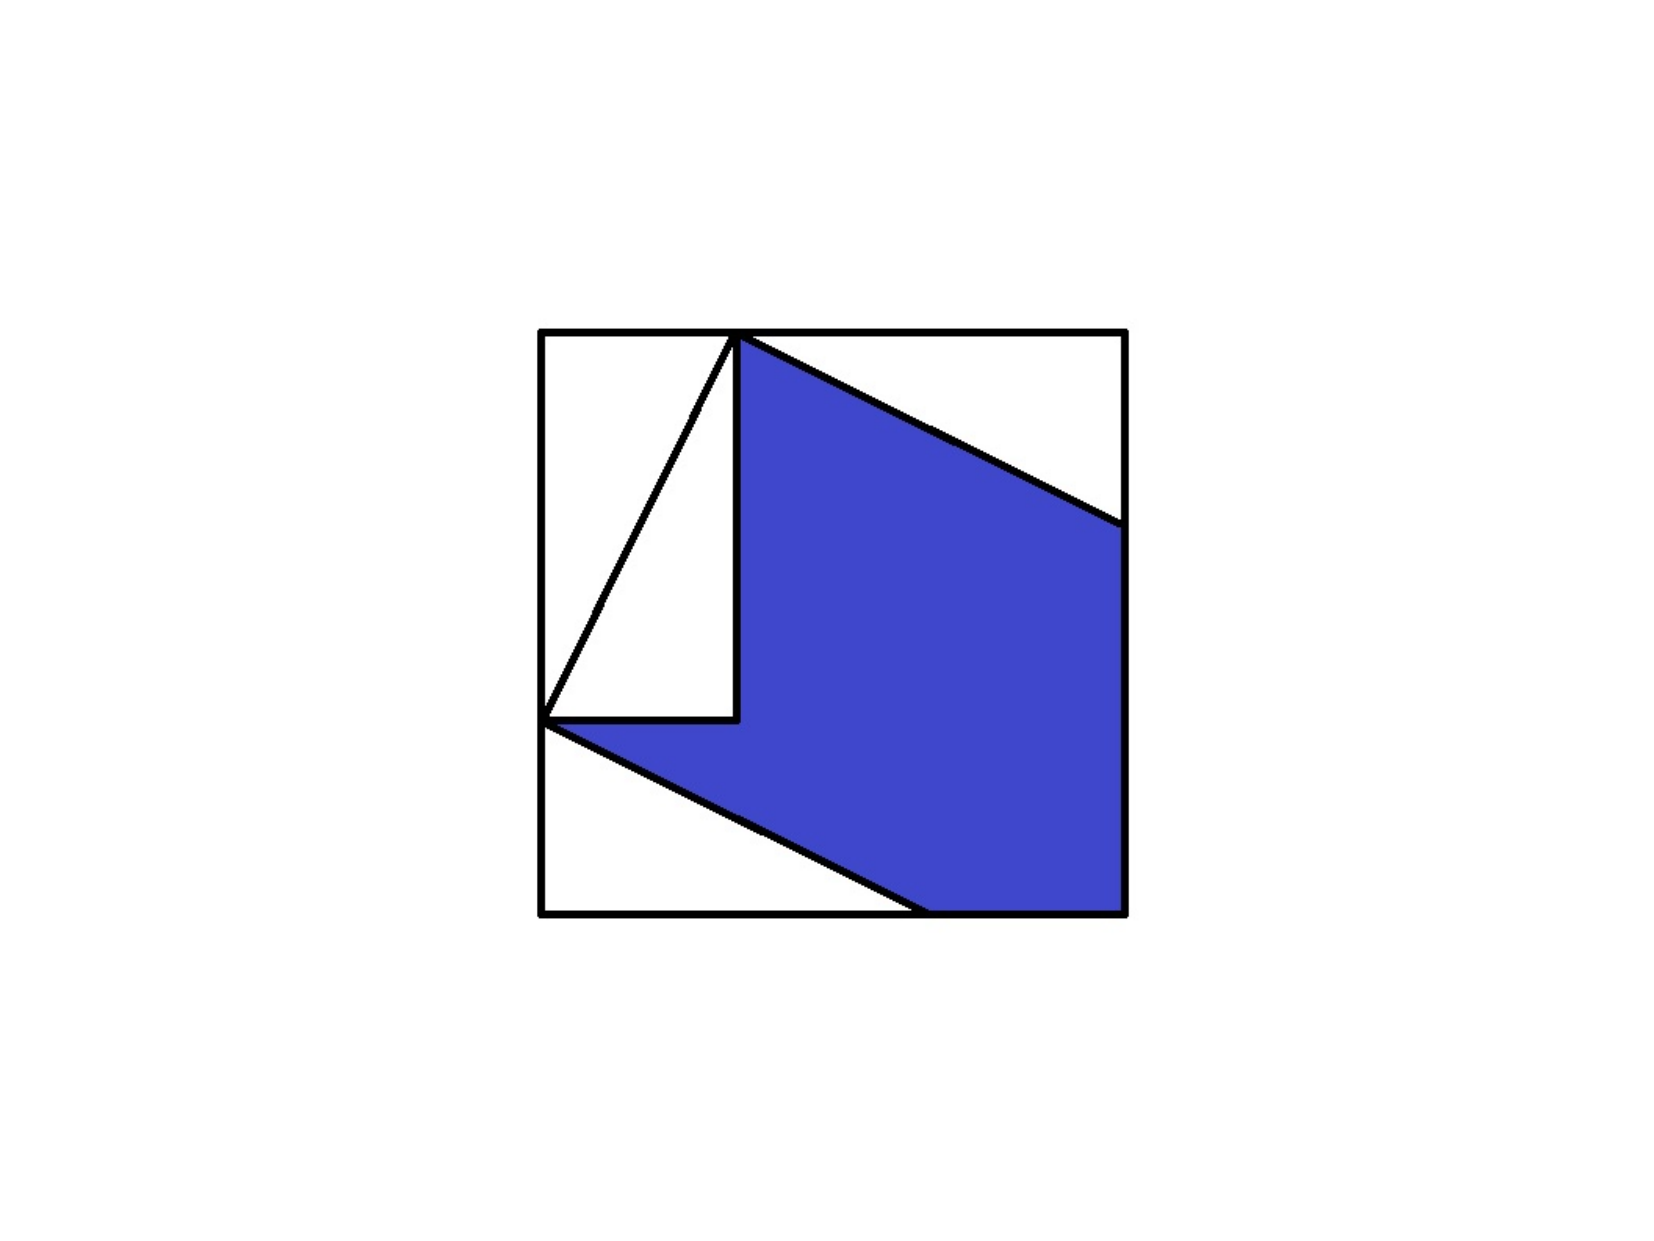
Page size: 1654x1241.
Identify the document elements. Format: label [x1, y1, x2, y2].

picture [525, 307, 1151, 940]
